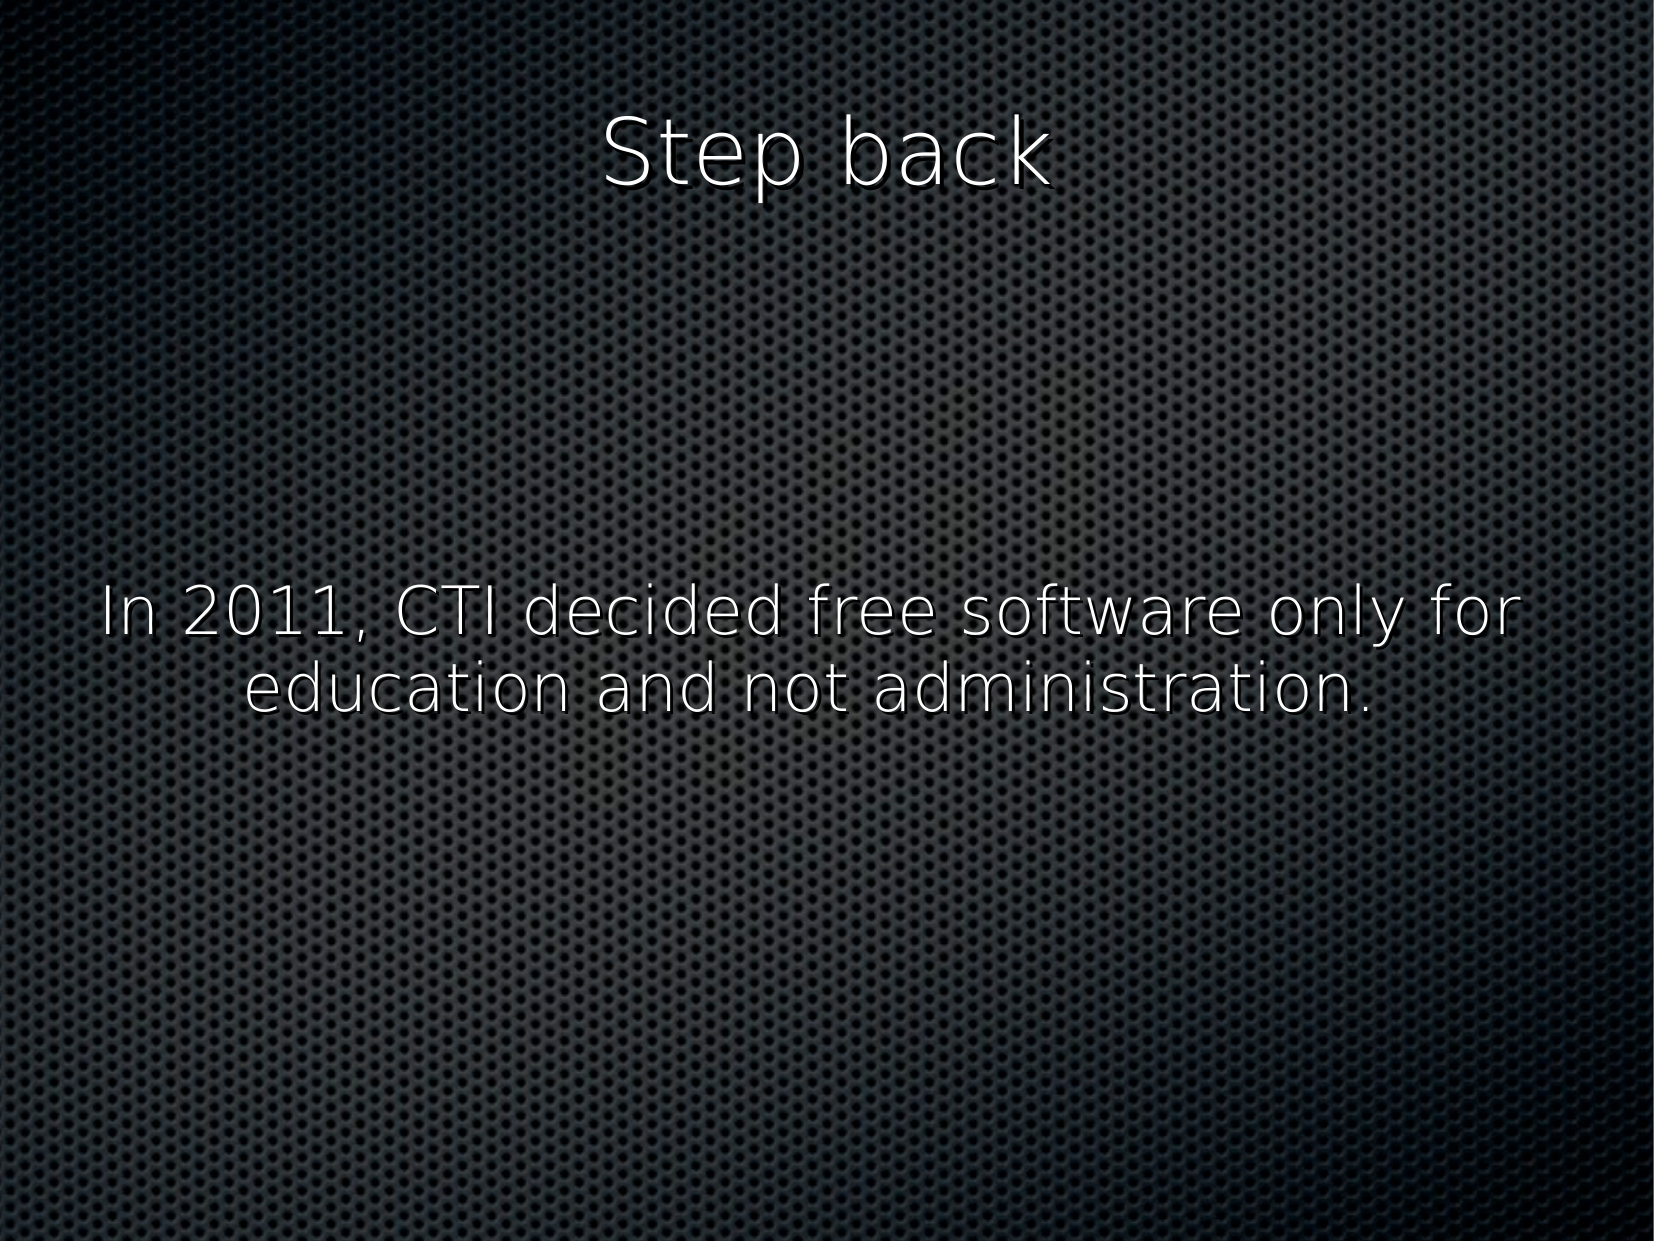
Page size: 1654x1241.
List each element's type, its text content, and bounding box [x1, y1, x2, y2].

title Step back [82, 49, 1571, 257]
picture [0, 0, 1654, 1241]
subtitle In 2011, CTI decided free software only for education and not administration. [82, 290, 1538, 1010]
